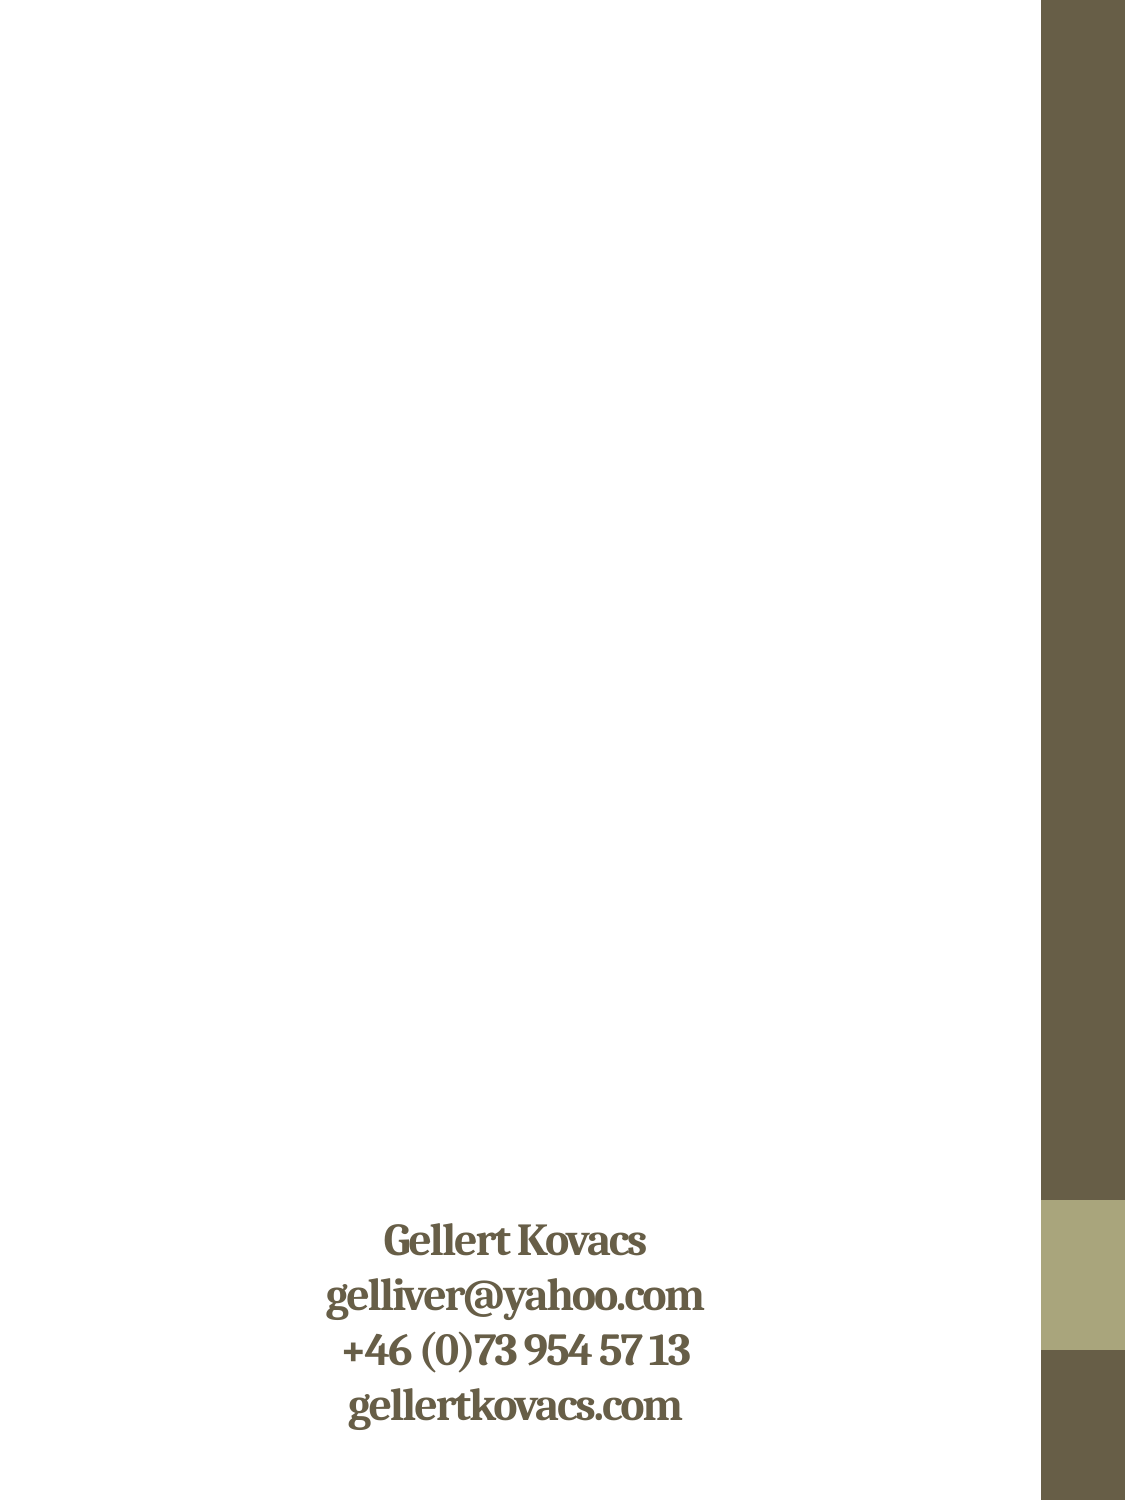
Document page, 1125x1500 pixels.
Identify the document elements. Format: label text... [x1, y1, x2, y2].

title Gellert Kovacs gelliver@yahoo.com +46 (0)73 954 57 13 gellertkovacs.com [37, 1202, 994, 1332]
